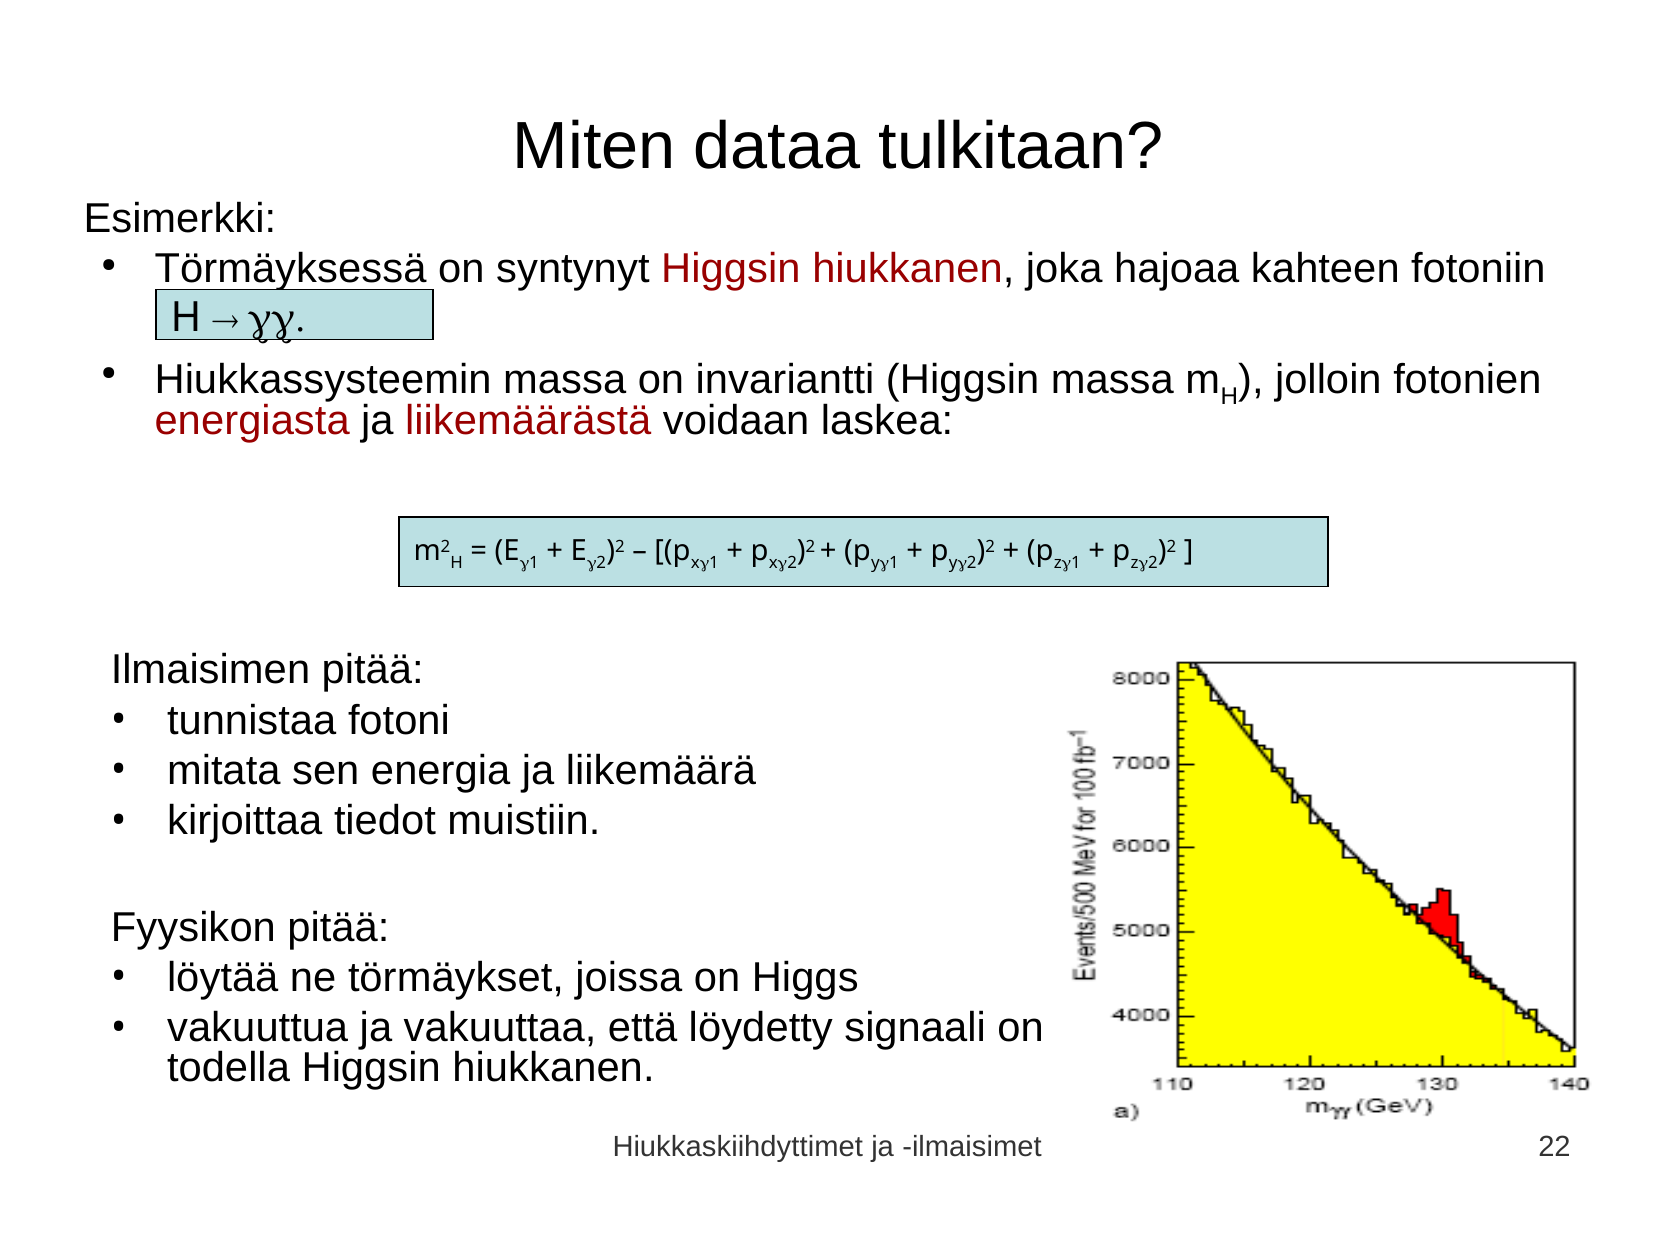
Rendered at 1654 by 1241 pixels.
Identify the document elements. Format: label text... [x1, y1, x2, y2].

title Miten dataa tulkitaan? [82, 82, 1571, 192]
text_box Ilmaisimen pitää: tunnistaa fotoni mitata sen energia ja liikemäärä kirjoittaa tiedot muistiin. Fyysikon pitää: löytää ne törmäykset, joissa on Higgs vakuuttua ja vakuuttaa, että löydetty signaali on todella Higgsin hiukkanen. [96, 644, 1119, 1083]
picture [974, 638, 1625, 1130]
text_box H   [155, 289, 434, 340]
text_box m2H = (E1 + E2)2 – [(px1 + px2)2 + (py1 + py2)2 + (pz1 + pz2)2 ] [398, 516, 1329, 587]
list Esimerkki: Törmäyksessä on syntynyt Higgsin hiukkanen, joka hajoaa kahteen fotoniin H0   Hiukkassysteemin massa on invariantti (Higgsin massa mH), jolloin fotonien energiasta ja liikemäärästä voidaan laskea: [68, 192, 1580, 632]
